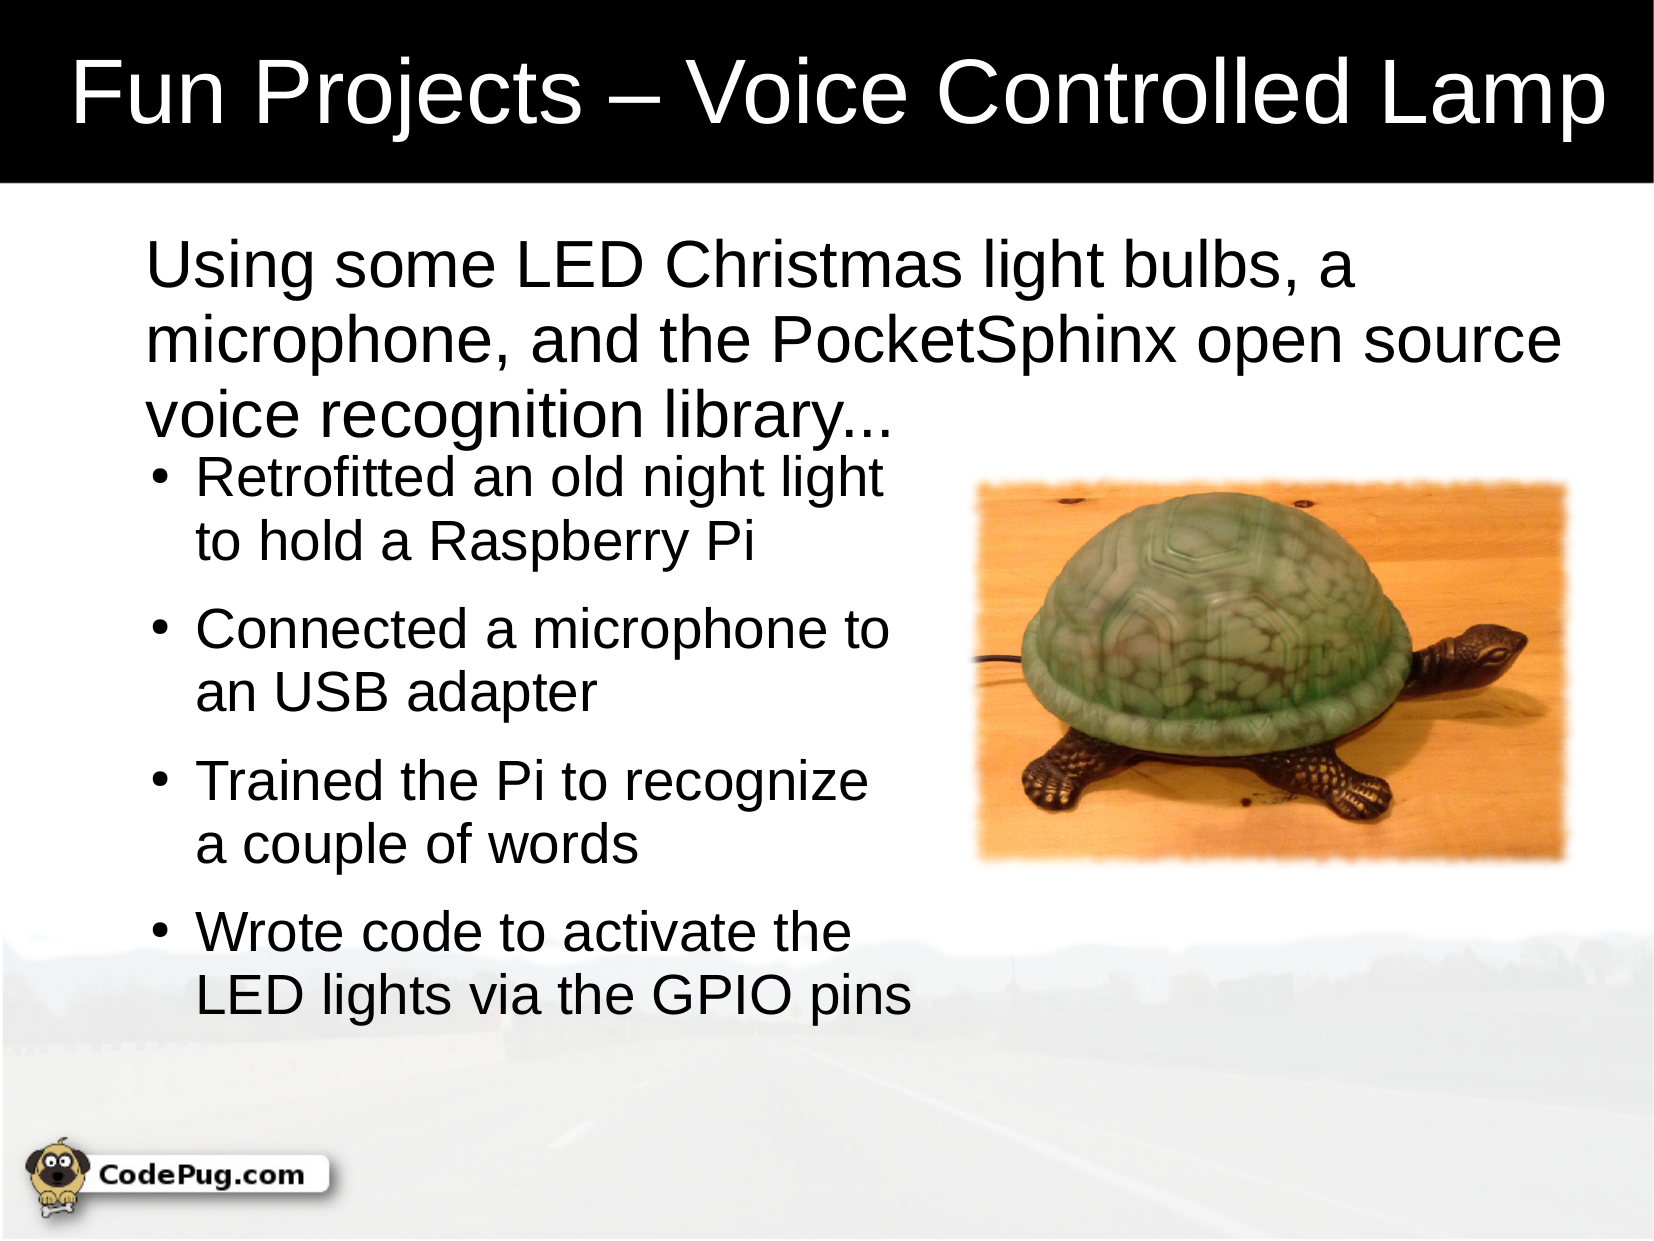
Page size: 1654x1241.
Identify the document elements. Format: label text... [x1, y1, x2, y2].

title Fun Projects – Voice Controlled Lamp [60, 0, 1621, 195]
text_box Using some LED Christmas light bulbs, a microphone, and the PocketSphinx open source voice recognition library... [75, 227, 1620, 466]
picture [0, 0, 1654, 1241]
list Retrofitted an old night light to hold a Raspberry Pi Connected a microphone to an USB adapter Trained the Pi to recognize a couple of words Wrote code to activate the LED lights via the GPIO pins [135, 466, 916, 1096]
